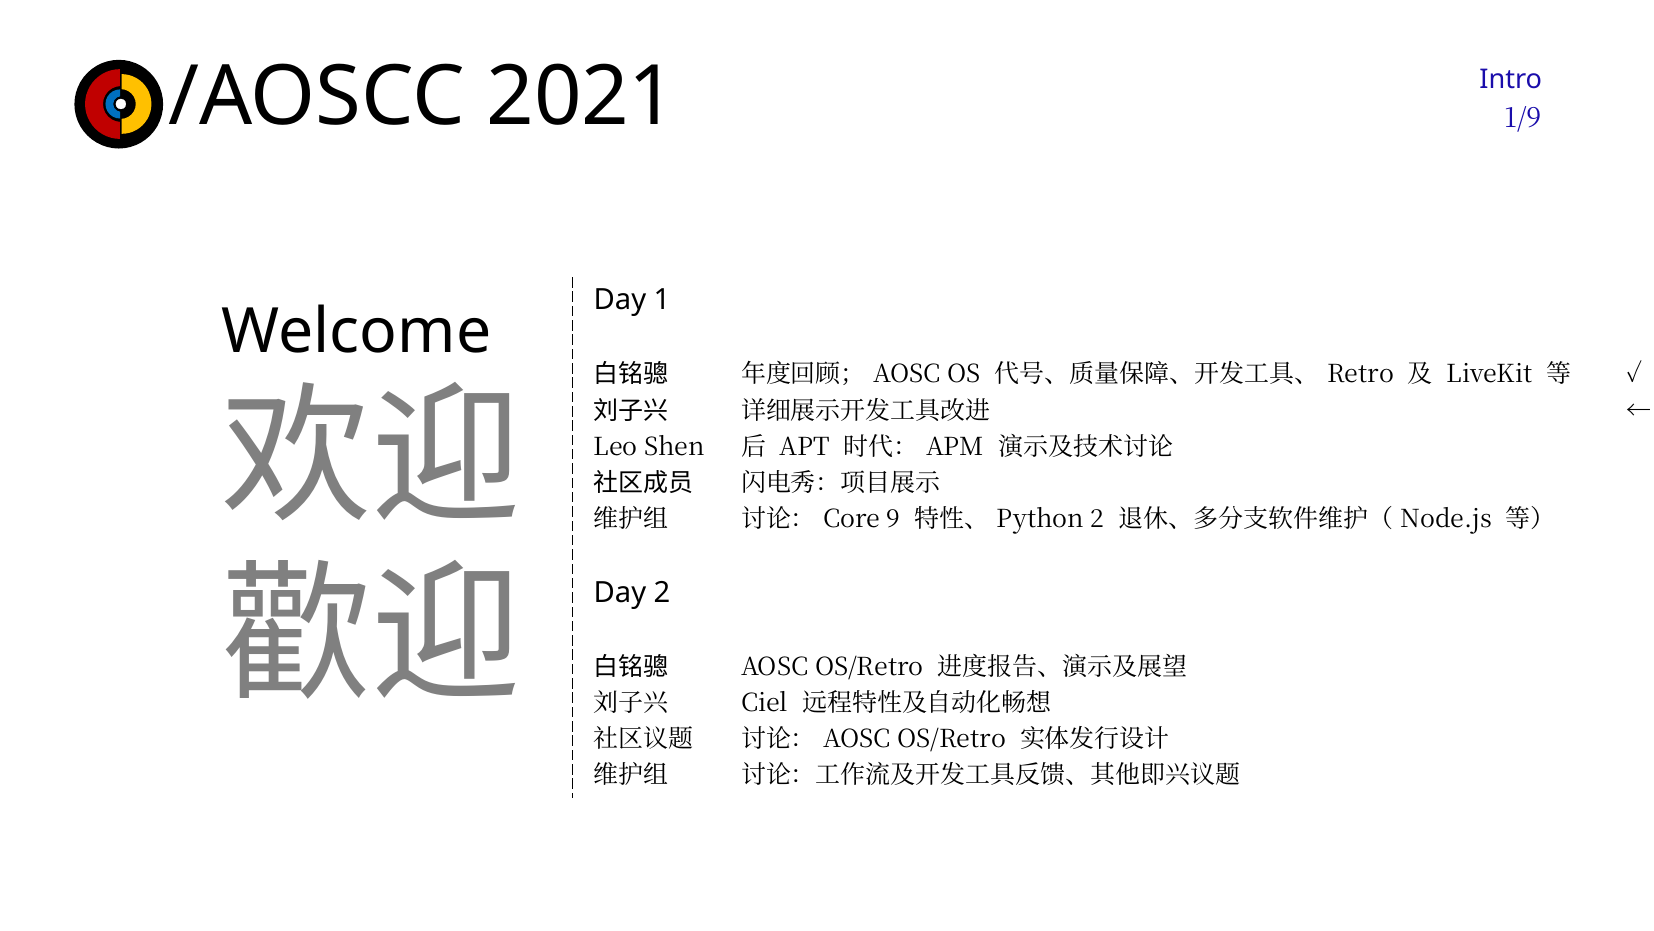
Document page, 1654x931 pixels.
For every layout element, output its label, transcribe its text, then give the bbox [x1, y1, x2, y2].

text_box /AOSCC 2021 [153, 28, 697, 163]
text_box Welcome 欢迎 歡迎 [206, 289, 537, 732]
text_box Day 1 白铭骢 年度回顾；AOSC OS 代号、质量保障、开发工具、Retro 及 LiveKit 等 ✓ 刘子兴 详细展示开发工具改进 ← Leo Shen 后 APT 时代：APM 演示及技术讨论 社区成员 闪电秀：项目展示 维护组 讨论：Core 9 特性、Python 2 退休、多分支软件维护（Node.js 等） Day 2 白铭骢 AOSC OS/Retro 进度报告、演示及展望 刘子兴 Ciel 远程特性及自动化畅想 社区议题 讨论：AOSC OS/Retro 实体发行设计 维护组 讨论：工作流及开发工具反馈、其他即兴议题 [578, 270, 1654, 802]
picture [71, 57, 153, 151]
text_box Intro <编号>/9 [1464, 52, 1583, 223]
